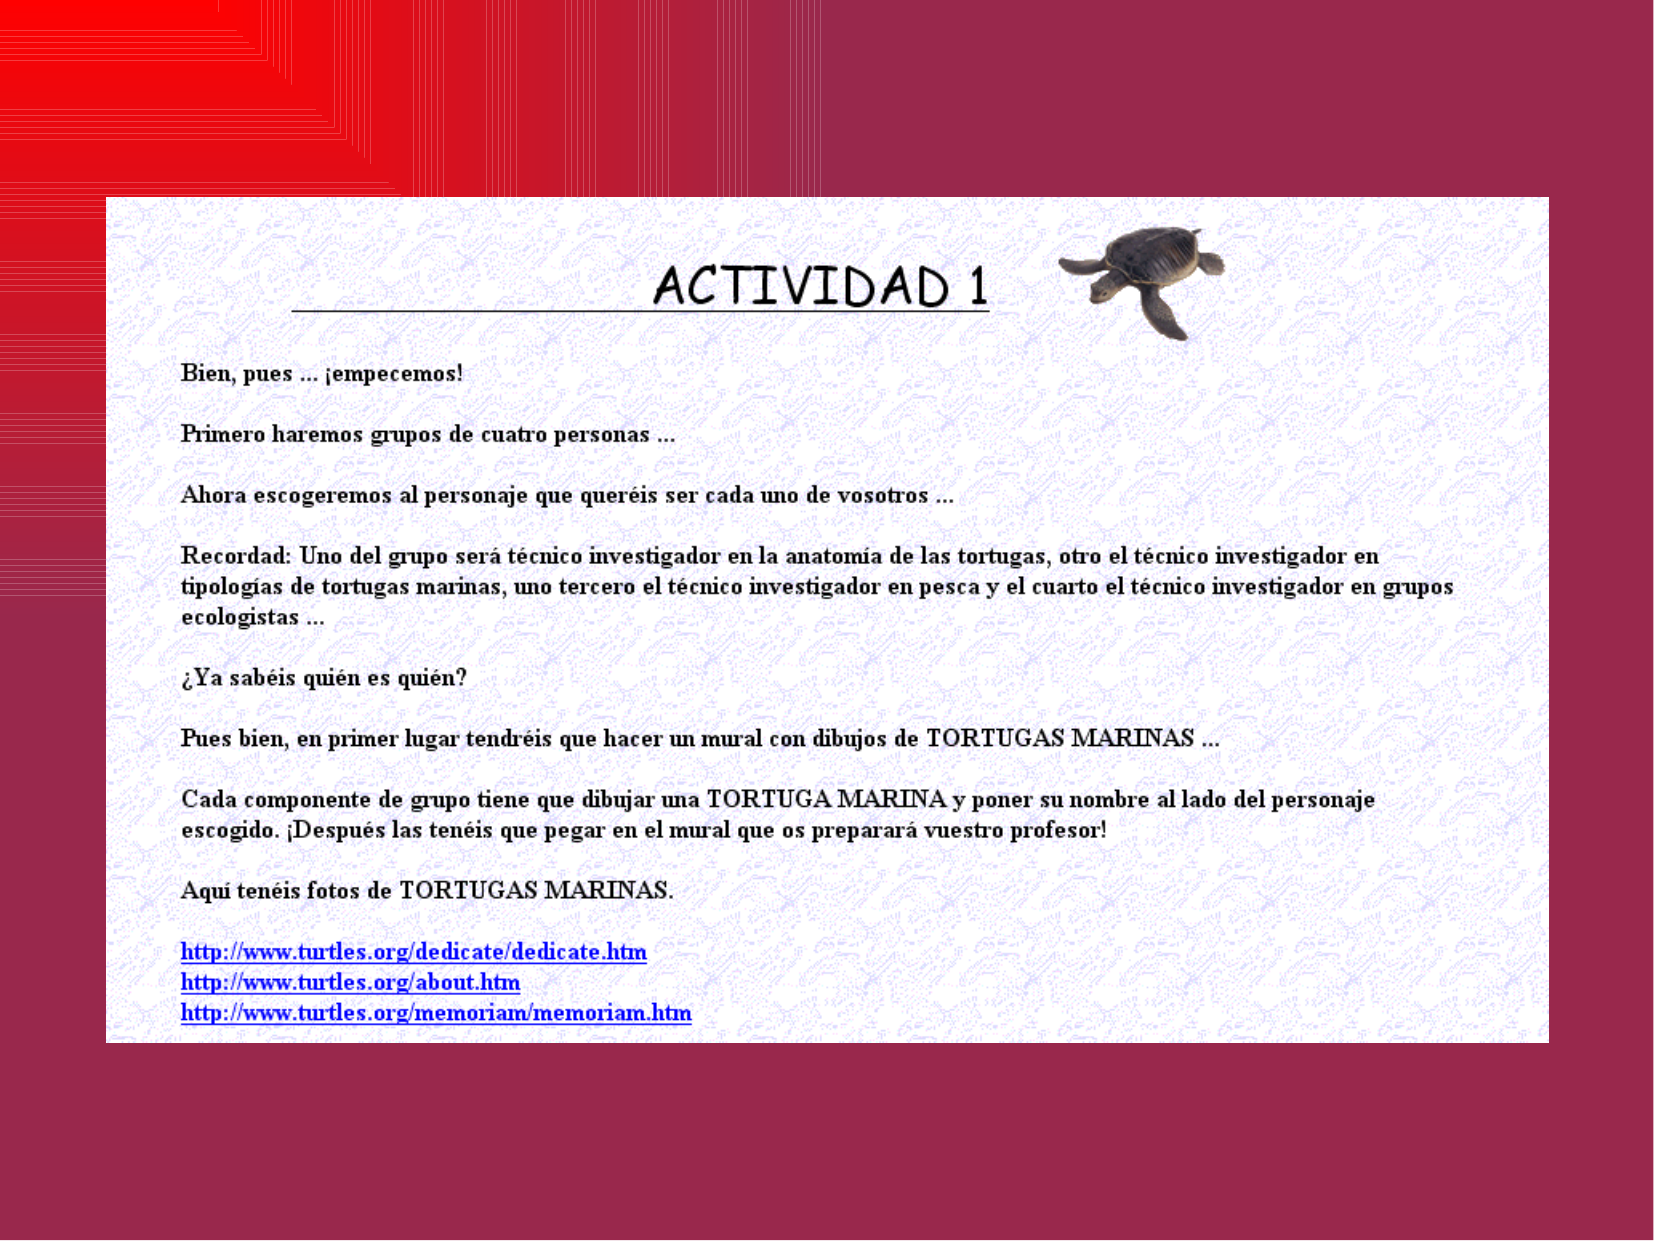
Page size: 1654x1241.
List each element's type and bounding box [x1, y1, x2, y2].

picture [106, 197, 1549, 1043]
